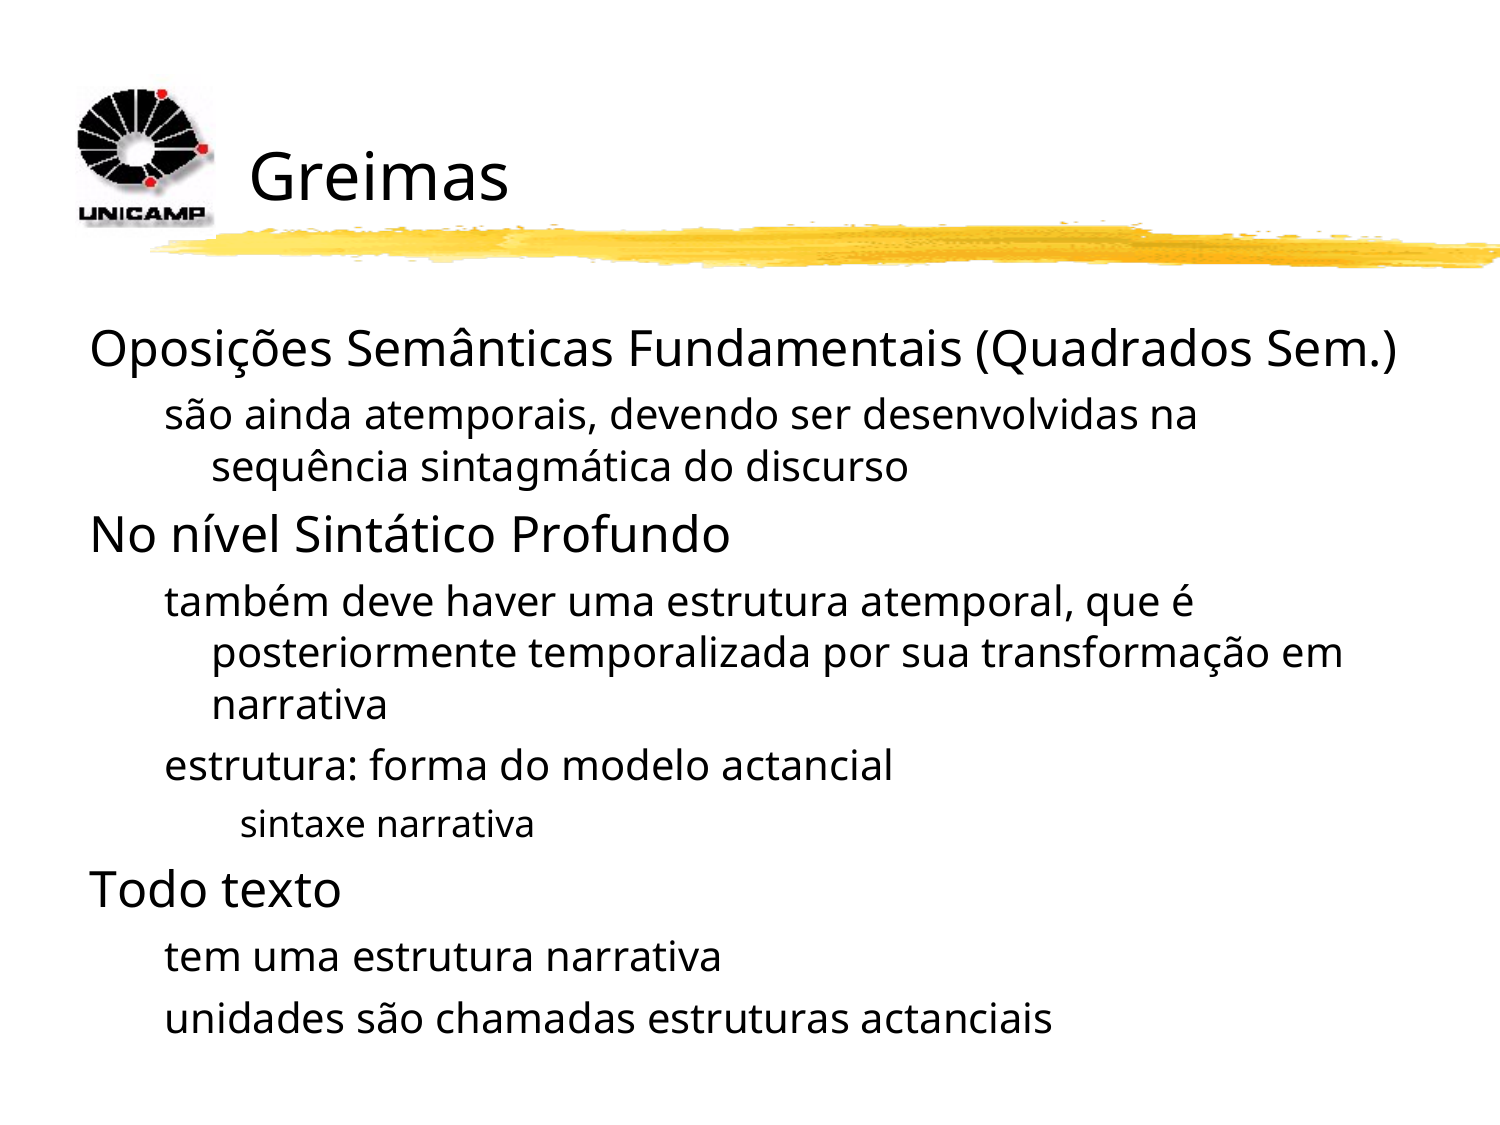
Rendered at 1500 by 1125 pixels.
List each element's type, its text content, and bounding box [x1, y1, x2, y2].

list Oposições Semânticas Fundamentais (Quadrados Sem.) são ainda atemporais, devendo ser desenvolvidas na sequência sintagmática do discurso No nível Sintático Profundo também deve haver uma estrutura atemporal, que é posteriormente temporalizada por sua transformação em narrativa estrutura: forma do modelo actancial sintaxe narrativa Todo texto tem uma estrutura narrativa unidades são chamadas estruturas actanciais [74, 309, 1417, 1083]
title Greimas [233, 37, 1434, 225]
picture [75, 74, 1500, 279]
